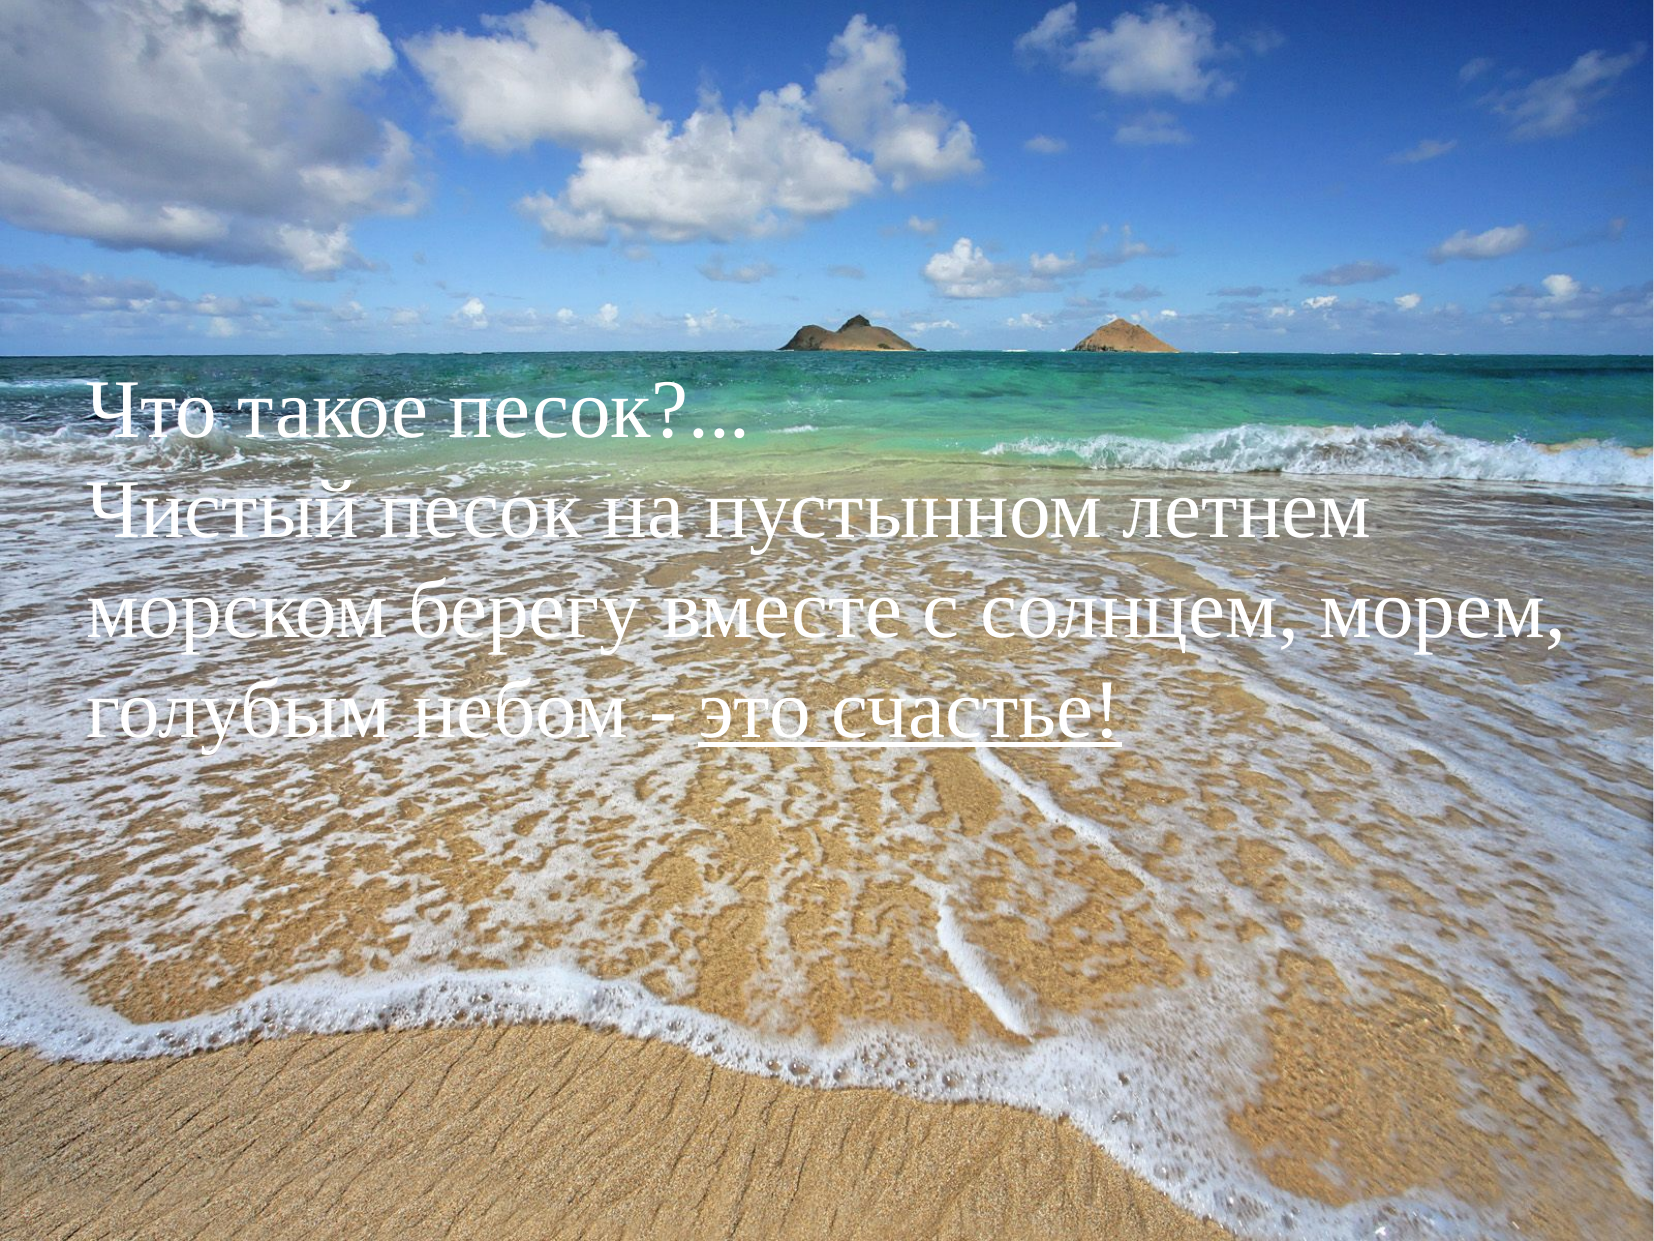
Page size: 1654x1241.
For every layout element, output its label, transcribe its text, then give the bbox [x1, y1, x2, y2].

picture [0, 0, 1654, 1241]
text_box Что такое песок?... Чистый песок на пустынном летнем морском берегу вместе с солнцем, морем, голубым небом - это счастье! [71, 346, 1595, 862]
